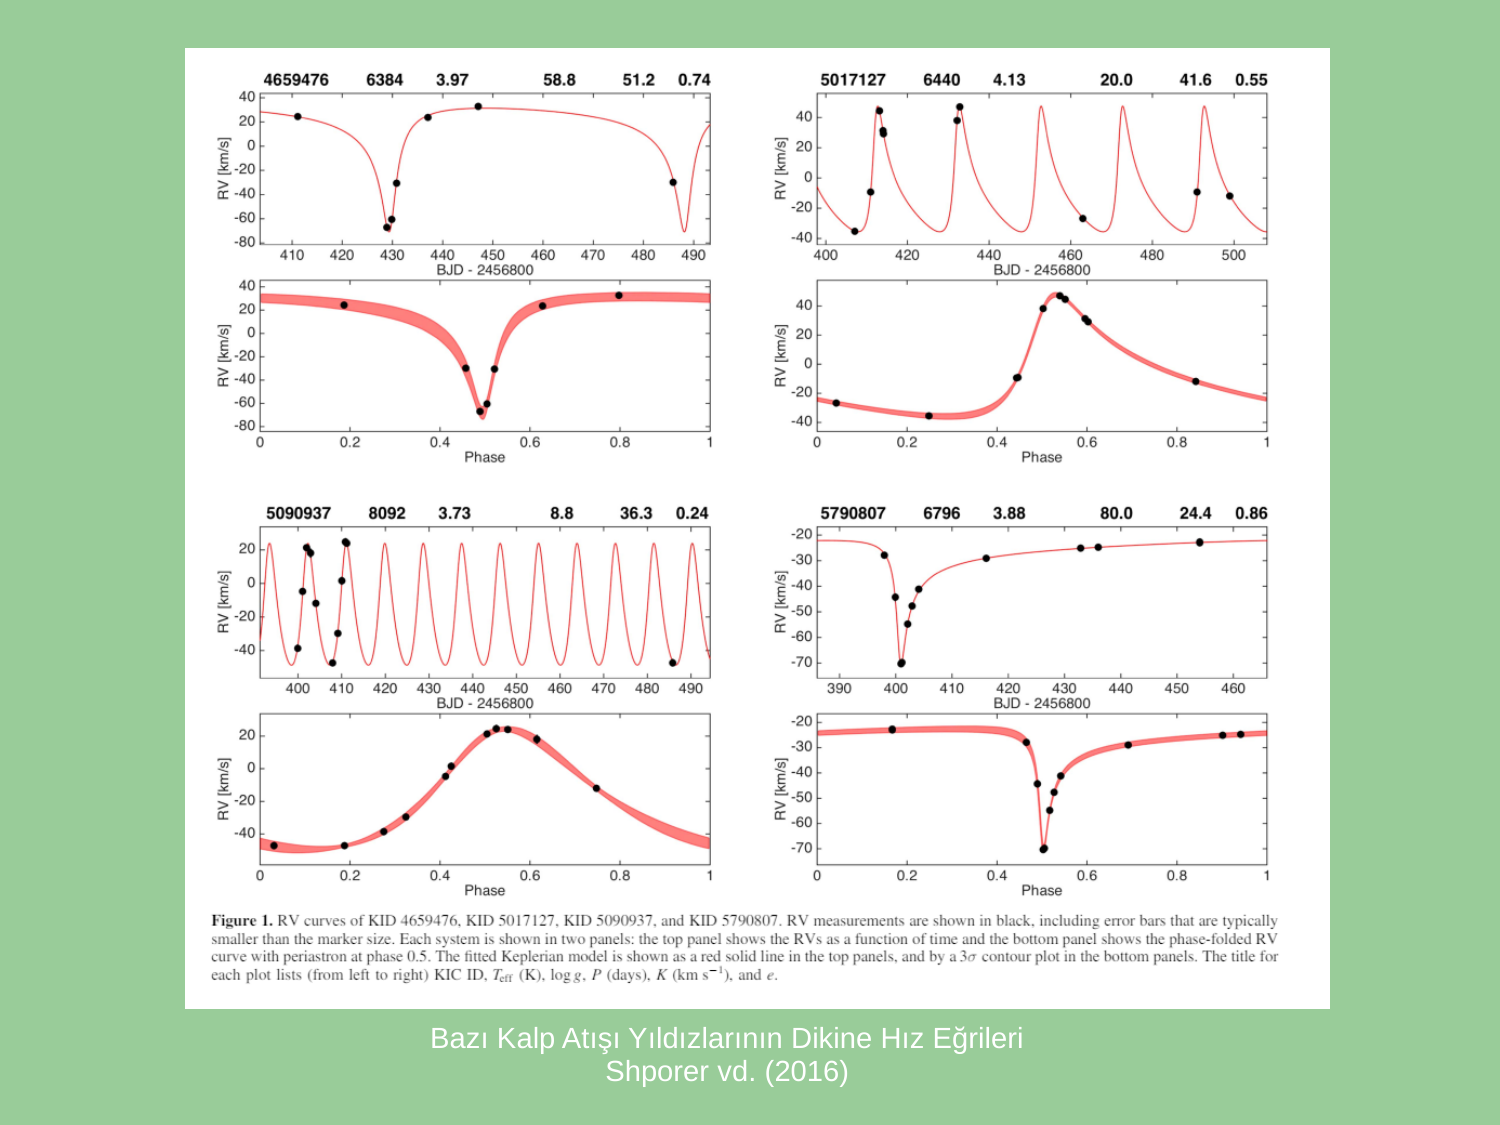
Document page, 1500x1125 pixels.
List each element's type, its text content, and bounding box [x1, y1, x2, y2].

text_box Bazı Kalp Atışı Yıldızlarının Dikine Hız Eğrileri Shporer vd. (2016) [60, 1014, 1396, 1098]
picture [185, 48, 1330, 1009]
